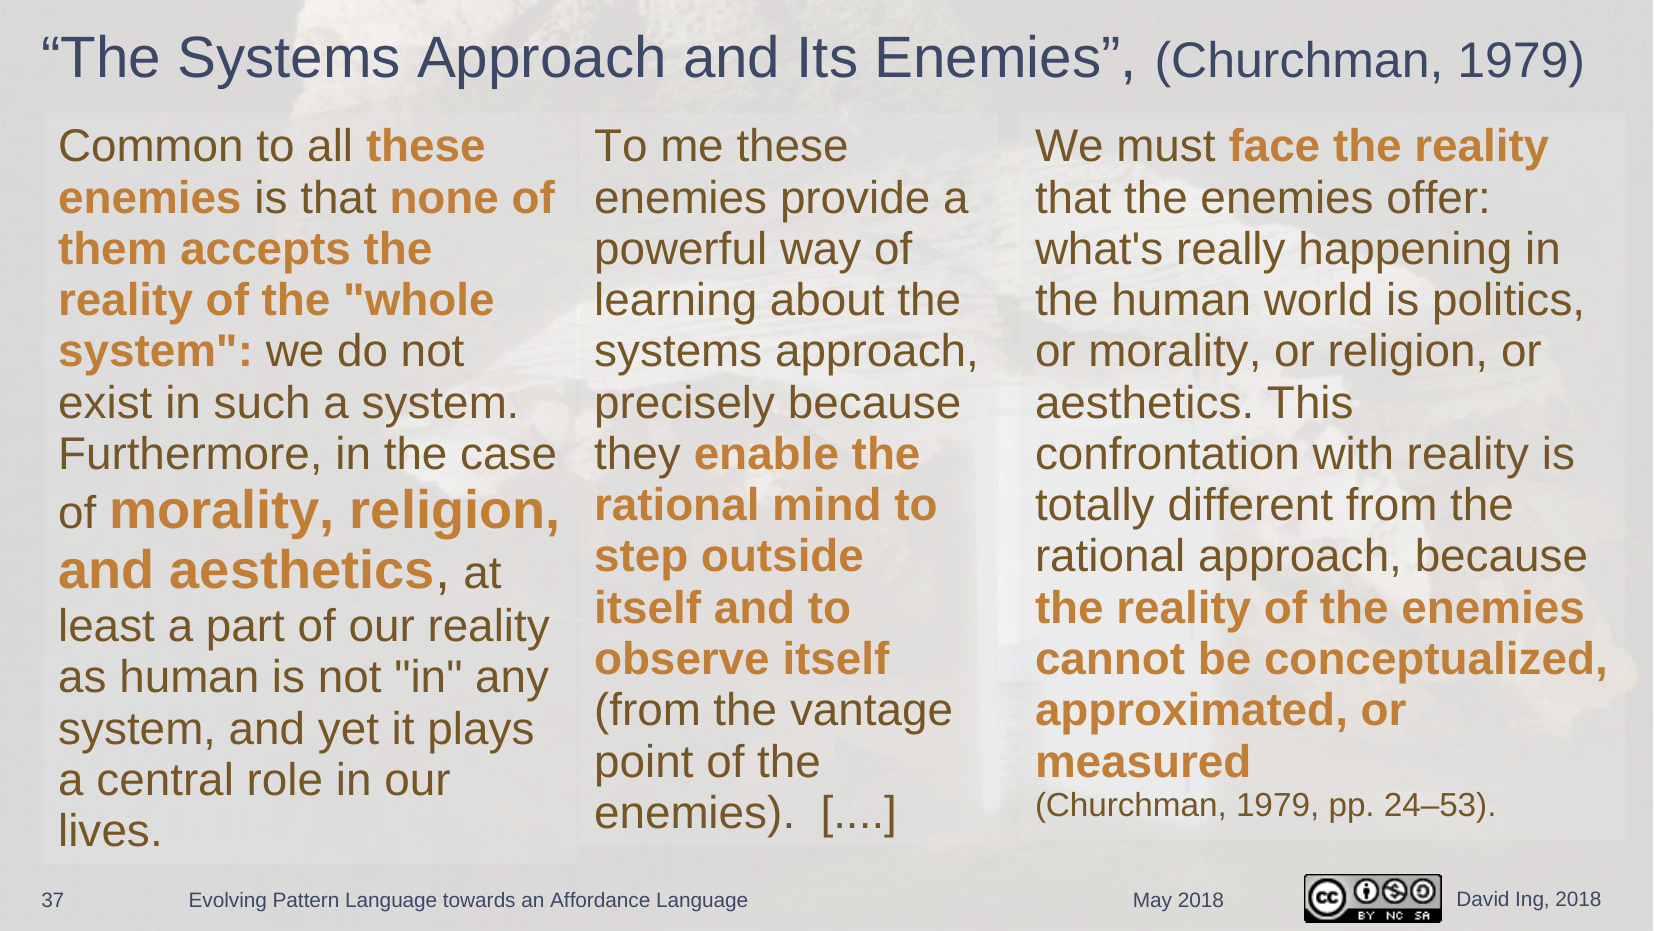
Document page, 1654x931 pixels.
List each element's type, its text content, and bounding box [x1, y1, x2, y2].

text_box We must face the reality that the enemies offer: what's really happening in the human world is politics, or morality, or religion, or aesthetics. This confrontation with reality is totally different from the rational approach, because the reality of the enemies cannot be conceptualized, approximated, or measured (Churchman, 1979, pp. 24–53). [1020, 112, 1626, 840]
title “The Systems Approach and Its Enemies”, (Churchman, 1979) [41, 30, 1613, 181]
picture [1304, 874, 1442, 923]
text_box 1967 Pattern Manual [0, 0, 1653, 931]
text_box Common to all these enemies is that none of them accepts the reality of the "whole system": we do not exist in such a system. Furthermore, in the case of morality, religion, and aesthetics, at least a part of our reality as human is not "in" any system, and yet it plays a central role in our lives. [43, 112, 577, 864]
text_box To me these enemies provide a powerful way of learning about the systems approach, precisely because they enable the rational mind to step outside itself and to observe itself (from the vantage point of the enemies). [....] [579, 112, 999, 846]
